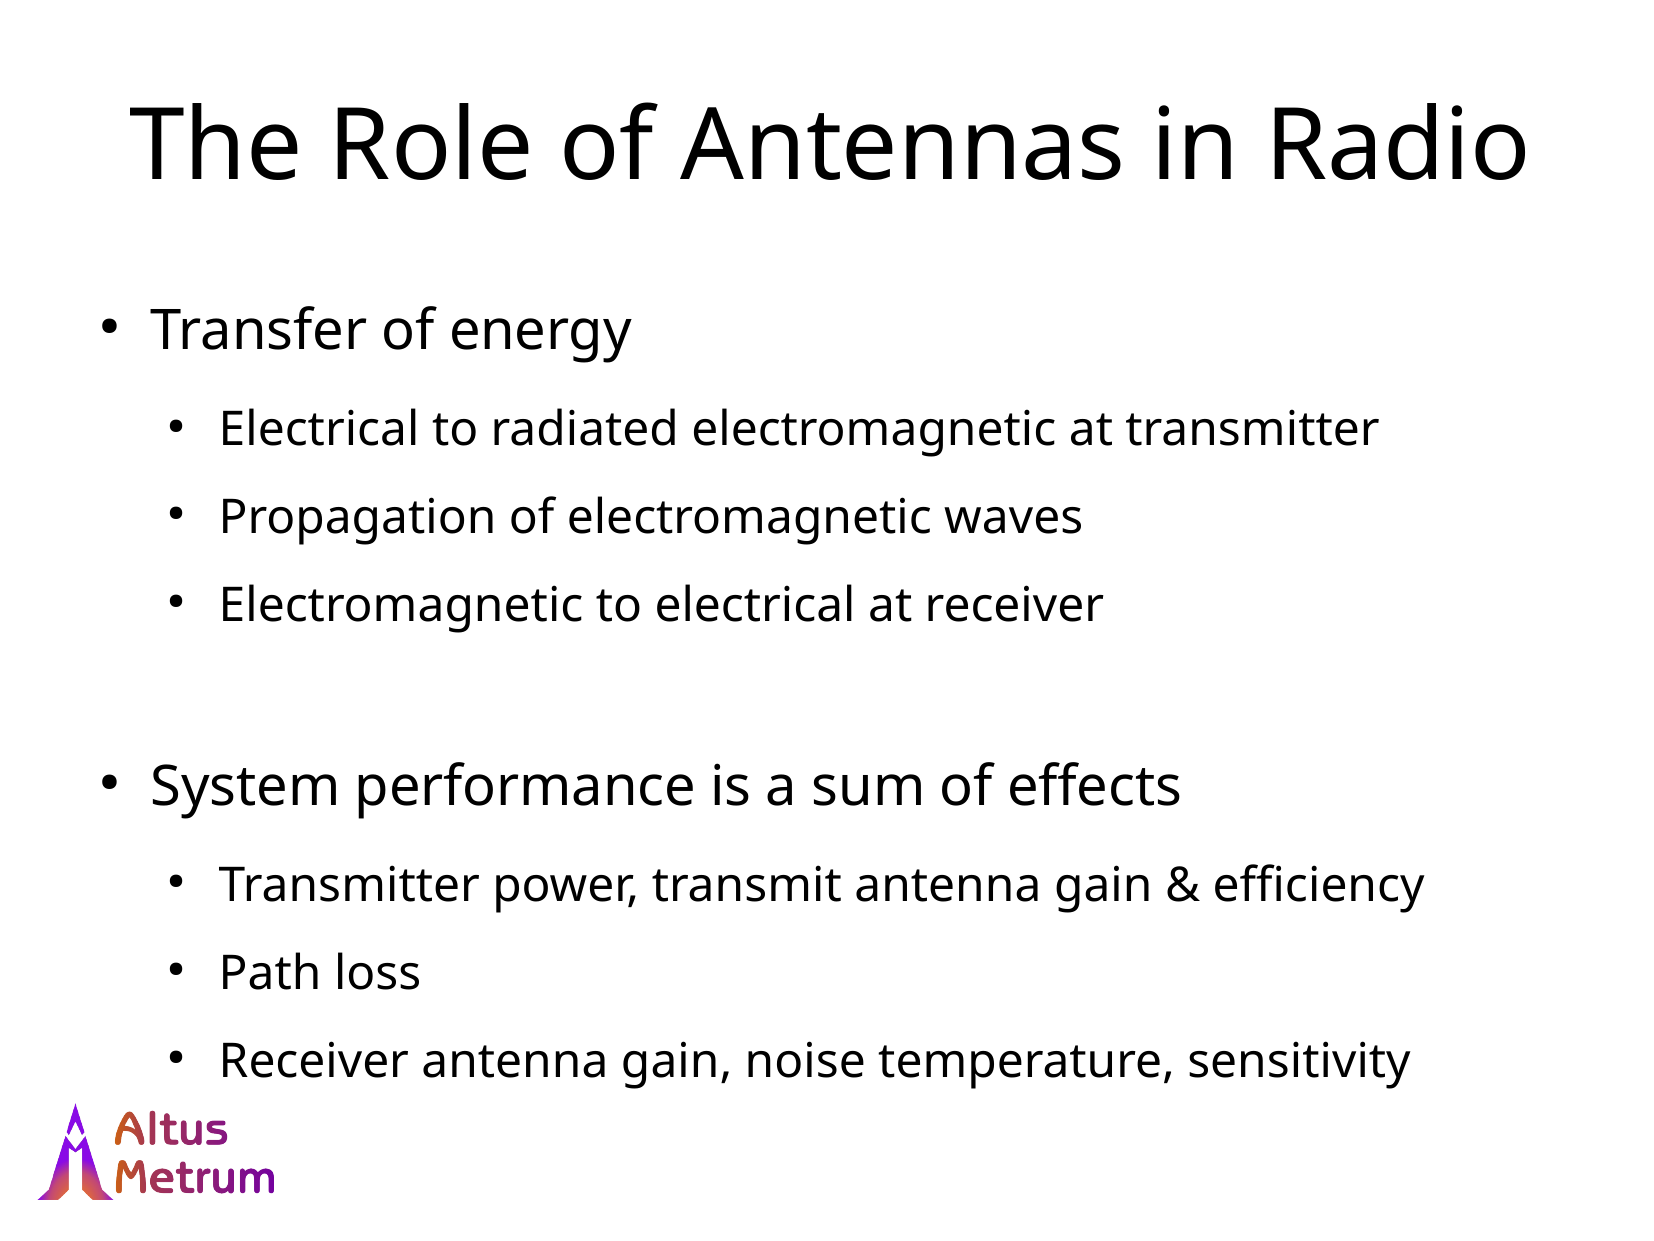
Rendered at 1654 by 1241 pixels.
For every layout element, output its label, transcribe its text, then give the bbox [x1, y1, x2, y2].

list Transfer of energy Electrical to radiated electromagnetic at transmitter Propagation of electromagnetic waves Electromagnetic to electrical at receiver System performance is a sum of effects Transmitter power, transmit antenna gain & efficiency Path loss Receiver antenna gain, noise temperature, sensitivity [82, 290, 1571, 1094]
picture [37, 1103, 274, 1200]
title The Role of Antennas in Radio [86, 40, 1576, 241]
